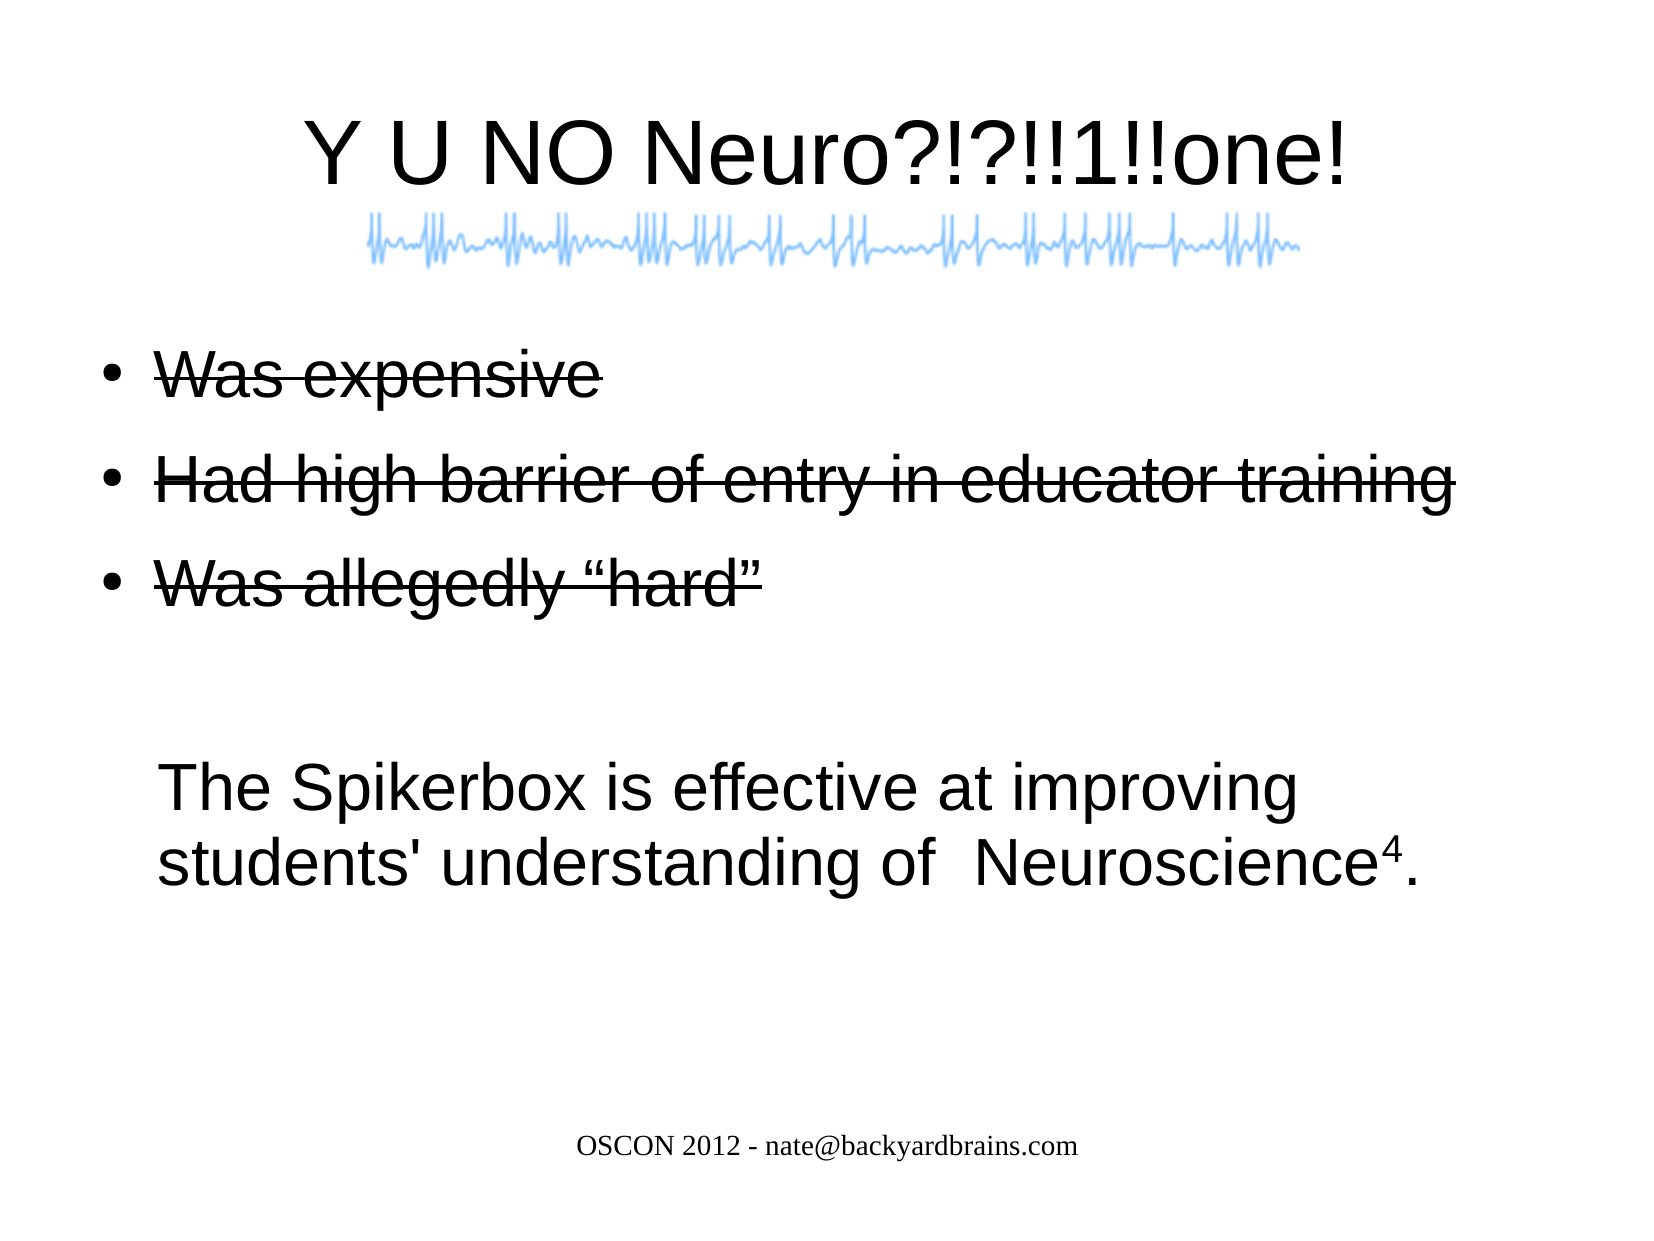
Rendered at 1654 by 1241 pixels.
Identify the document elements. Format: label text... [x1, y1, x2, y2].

title Y U NO Neuro?!?!!1!!one! [82, 56, 1571, 250]
list Was expensive Had high barrier of entry in educator training Was allegedly “hard” [82, 337, 1571, 713]
picture [366, 209, 1300, 271]
list The Spikerbox is effective at improving students' understanding of Neuroscience4. [86, 750, 1576, 1126]
